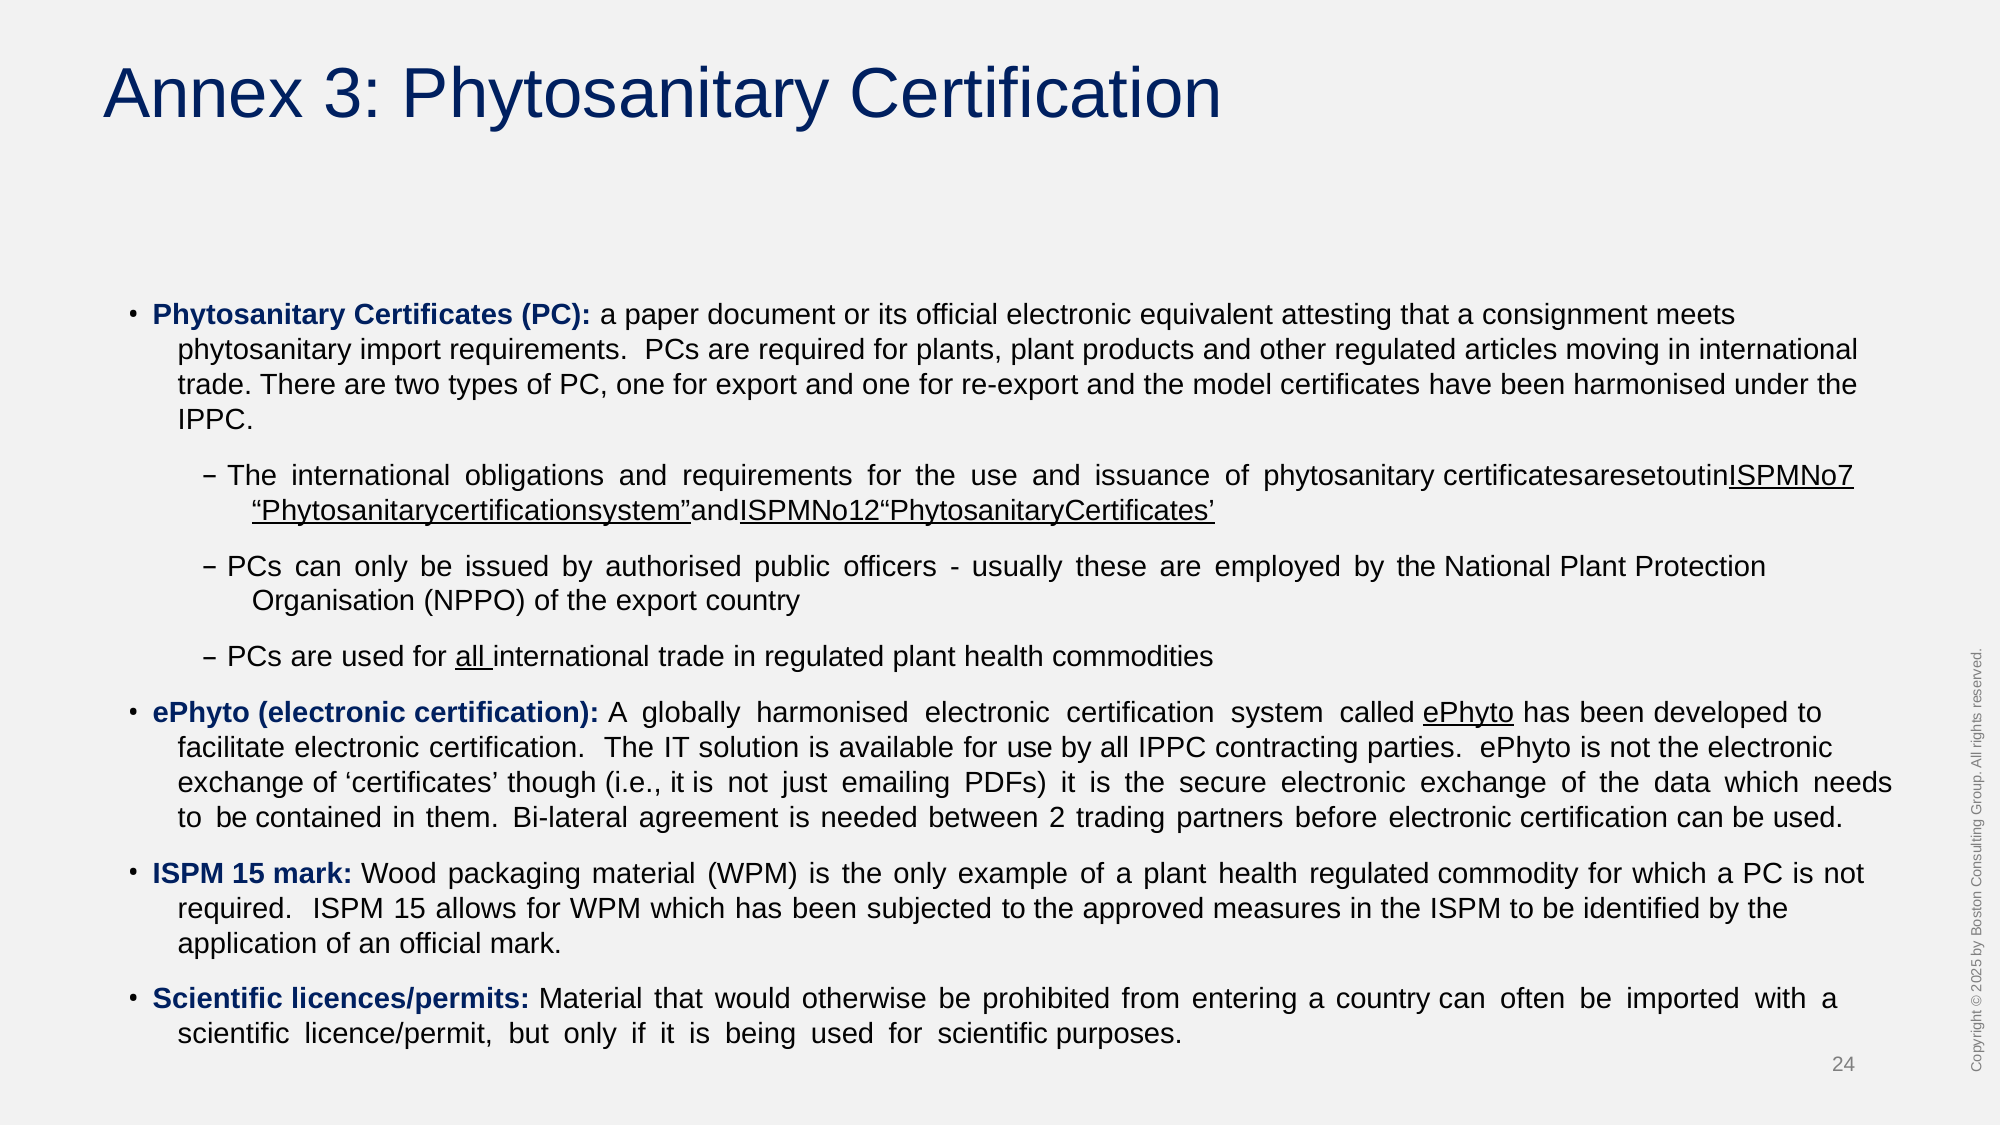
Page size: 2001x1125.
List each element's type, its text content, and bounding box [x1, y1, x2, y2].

text_box Phytosanitary Certificates (PC): a paper document or its official electronic equivalent attesting that a consignment meets phytosanitary import requirements. PCs are required for plants, plant products and other regulated articles moving in international trade. There are two types of PC, one for export and one for re-export and the model certificates have been harmonised under the IPPC. The international obligations and requirements for the use and issuance of phytosanitary certificates are set out in ISPM No 7 “Phytosanitary certification system” and ISPM No 12 “Phytosanitary Certificates’ PCs can only be issued by authorised public officers - usually these are employed by the National Plant Protection Organisation (NPPO) of the export country PCs are used for all international trade in regulated plant health commodities ePhyto (electronic certification): A globally harmonised electronic certification system called ePhyto has been developed to facilitate electronic certification. The IT solution is available for use by all IPPC contracting parties. ePhyto is not the electronic exchange of ‘certificates’ though (i.e., it is not just emailing PDFs) it is the secure electronic exchange of the data which needs to be contained in them. Bi-lateral agreement is needed between 2 trading partners before electronic certification can be used. ISPM 15 mark: Wood packaging material (WPM) is the only example of a plant health regulated commodity for which a PC is not required. ISPM 15 allows for WPM which has been subjected to the approved measures in the ISPM to be identified by the application of an official mark. Scientific licences/permits: Material that would otherwise be prohibited from entering a country can often be imported with a scientific licence/permit, but only if it is being used for scientific purposes. [103, 295, 1897, 1023]
title Annex 3: Phytosanitary Certification [103, 55, 1897, 134]
